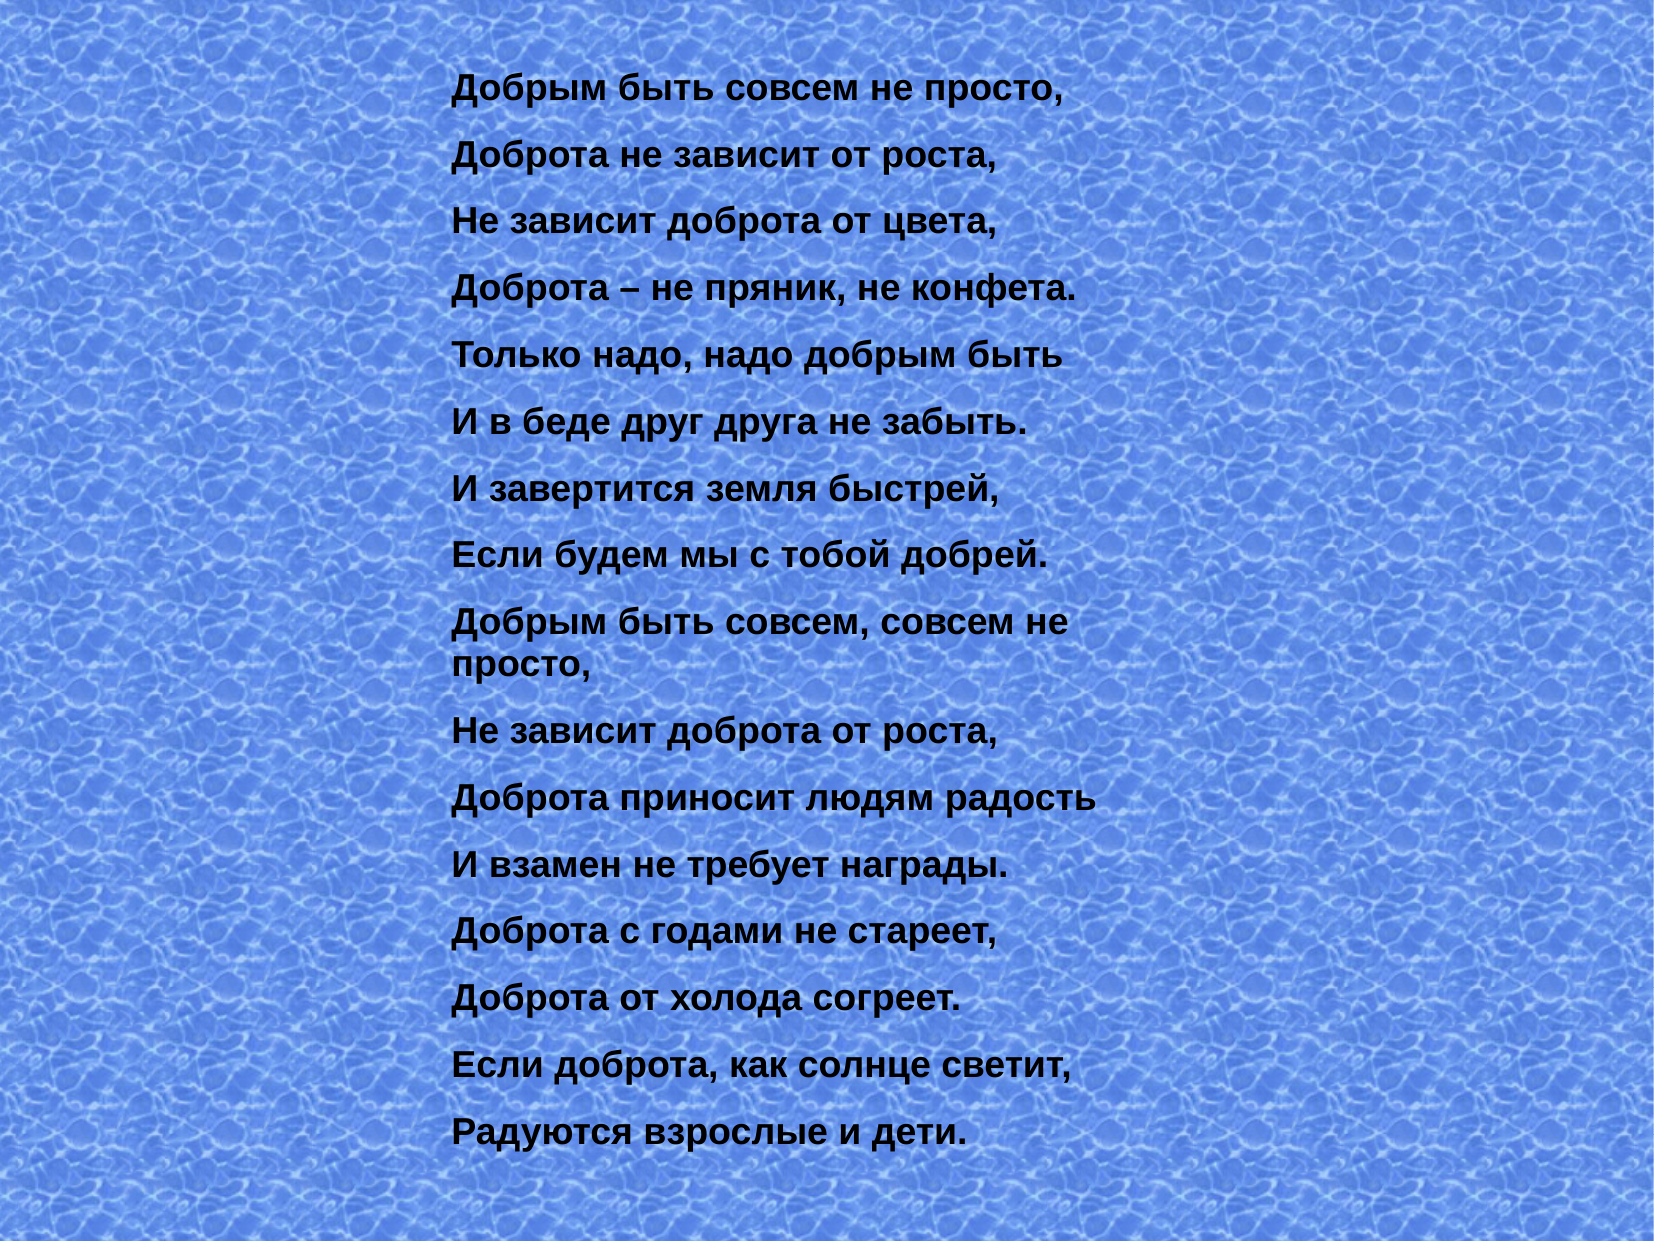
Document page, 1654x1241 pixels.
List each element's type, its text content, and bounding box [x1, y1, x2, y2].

text_box Добрым быть совсем не просто, Доброта не зависит от роста, Не зависит доброта от цвета, Доброта – не пряник, не конфета. Только надо, надо добрым быть И в беде друг друга не забыть. И завертится земля быстрей, Если будем мы с тобой добрей. Добрым быть совсем, совсем не просто, Не зависит доброта от роста, Доброта приносит людям радость И взамен не требует награды. Доброта с годами не стареет, Доброта от холода согреет. Если доброта, как солнце светит, Радуются взрослые и дети. [436, 59, 1152, 1181]
picture [0, 0, 1654, 1241]
